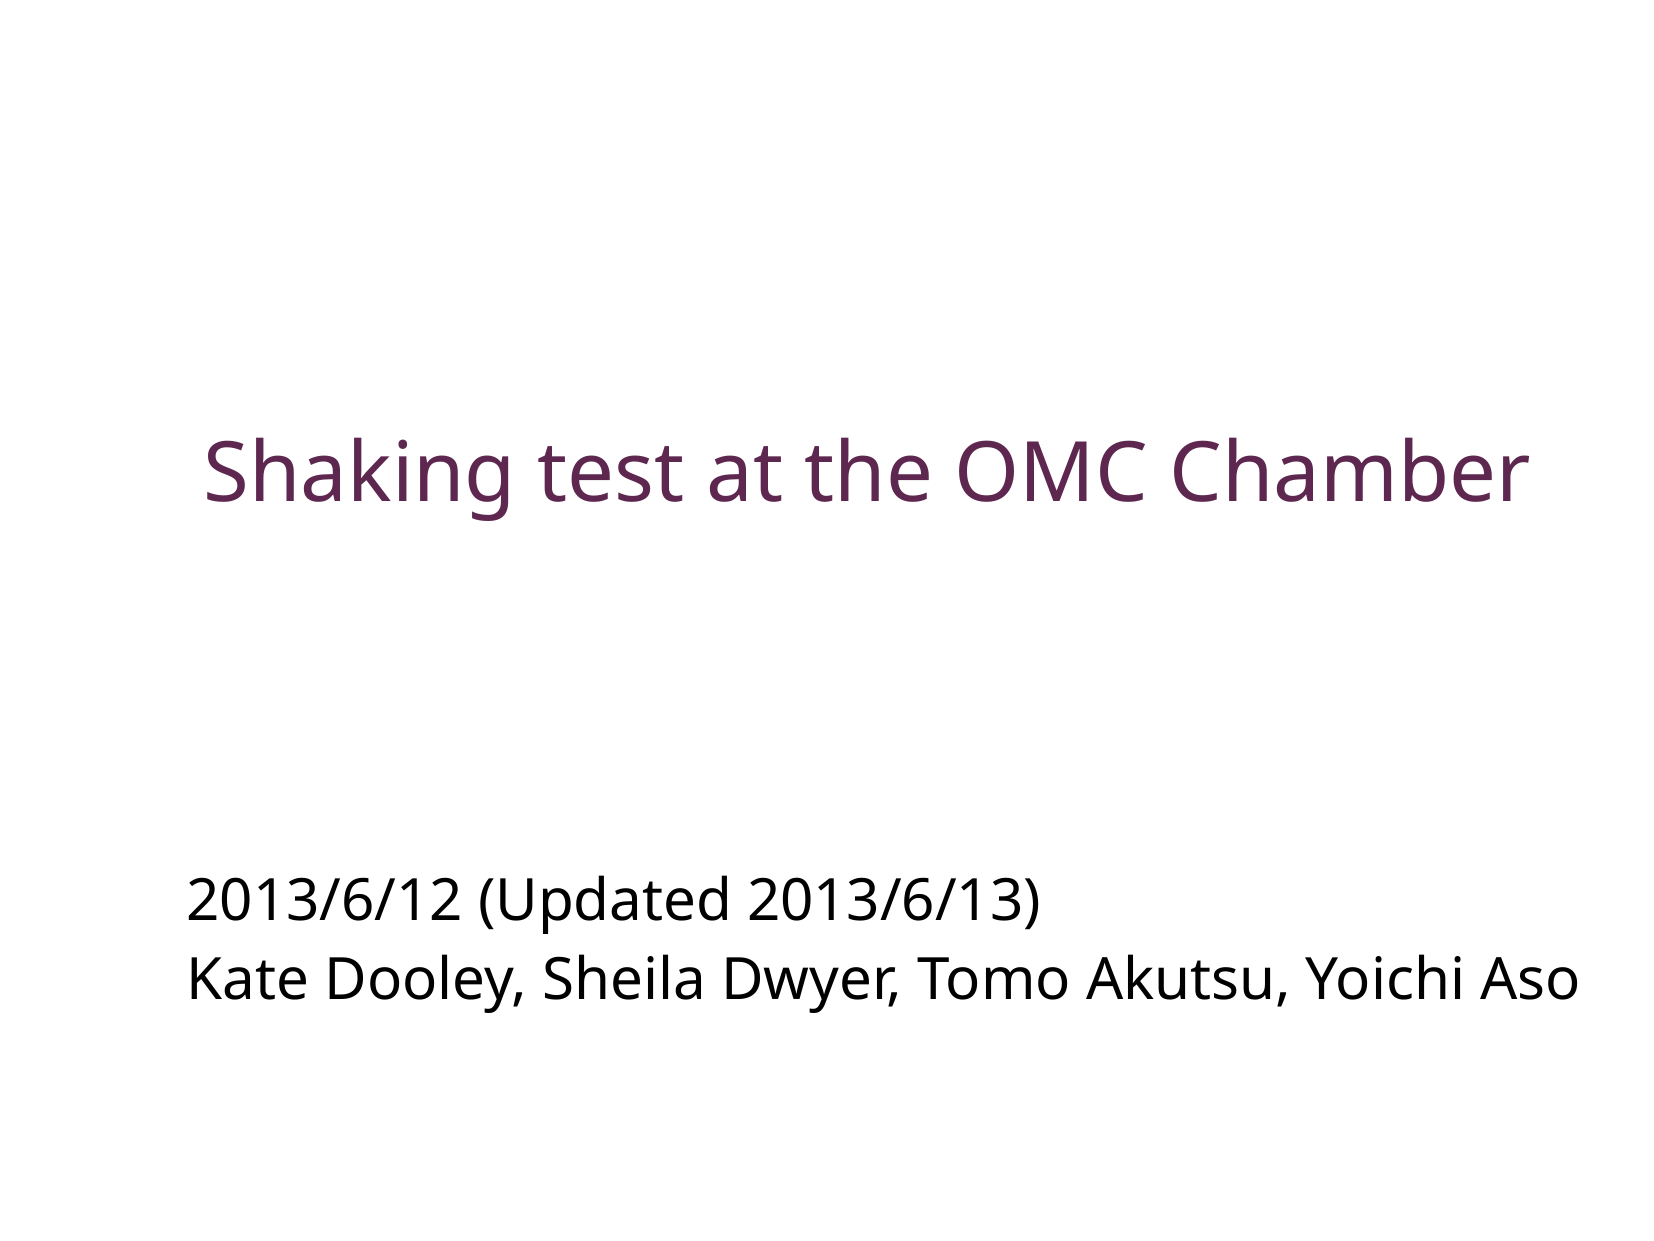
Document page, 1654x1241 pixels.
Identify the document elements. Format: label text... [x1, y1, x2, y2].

text_box 2013/6/12 (Updated 2013/6/13) Kate Dooley, Sheila Dwyer, Tomo Akutsu, Yoichi Aso [172, 850, 1548, 1006]
text_box Shaking test at the OMC Chamber [188, 404, 1458, 520]
